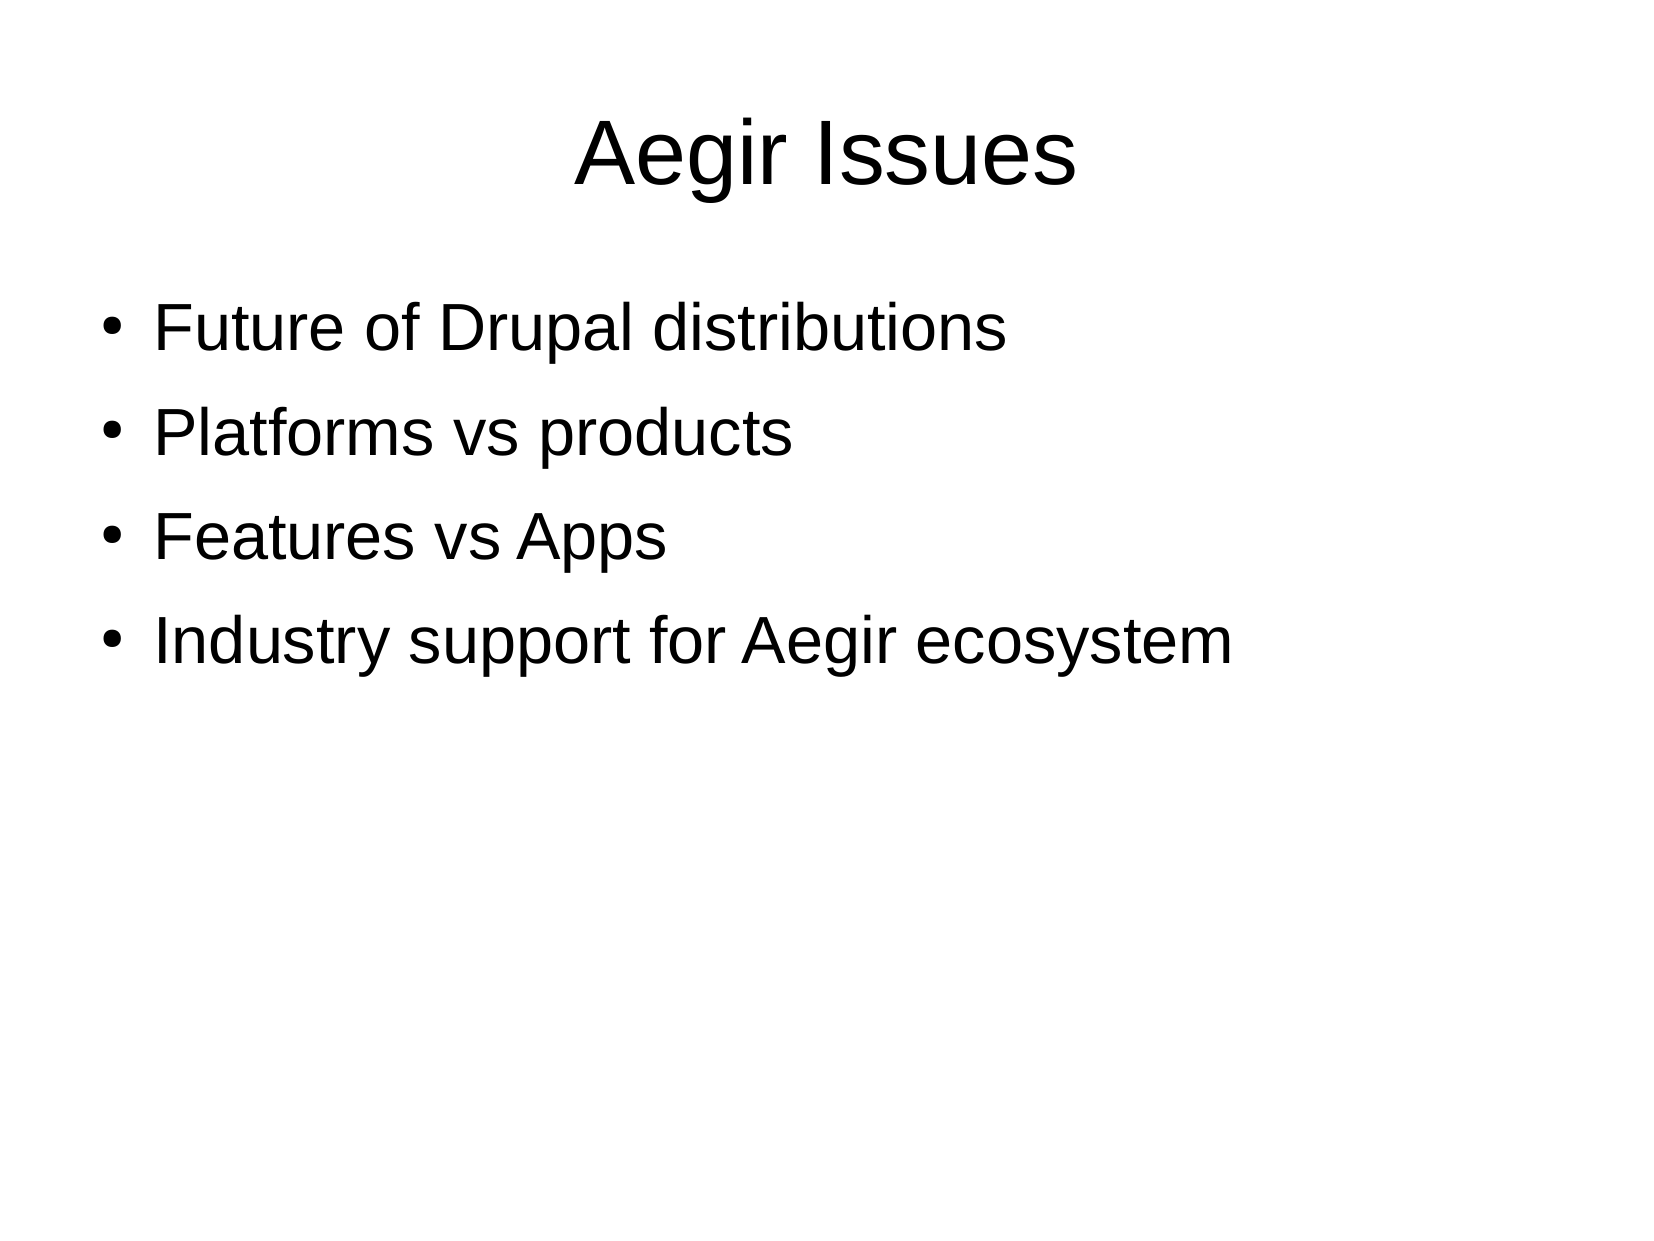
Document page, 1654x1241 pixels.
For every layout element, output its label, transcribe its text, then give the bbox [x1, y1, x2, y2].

title Aegir Issues [82, 56, 1571, 250]
list Future of Drupal distributions Platforms vs products Features vs Apps Industry support for Aegir ecosystem [82, 290, 1571, 1109]
